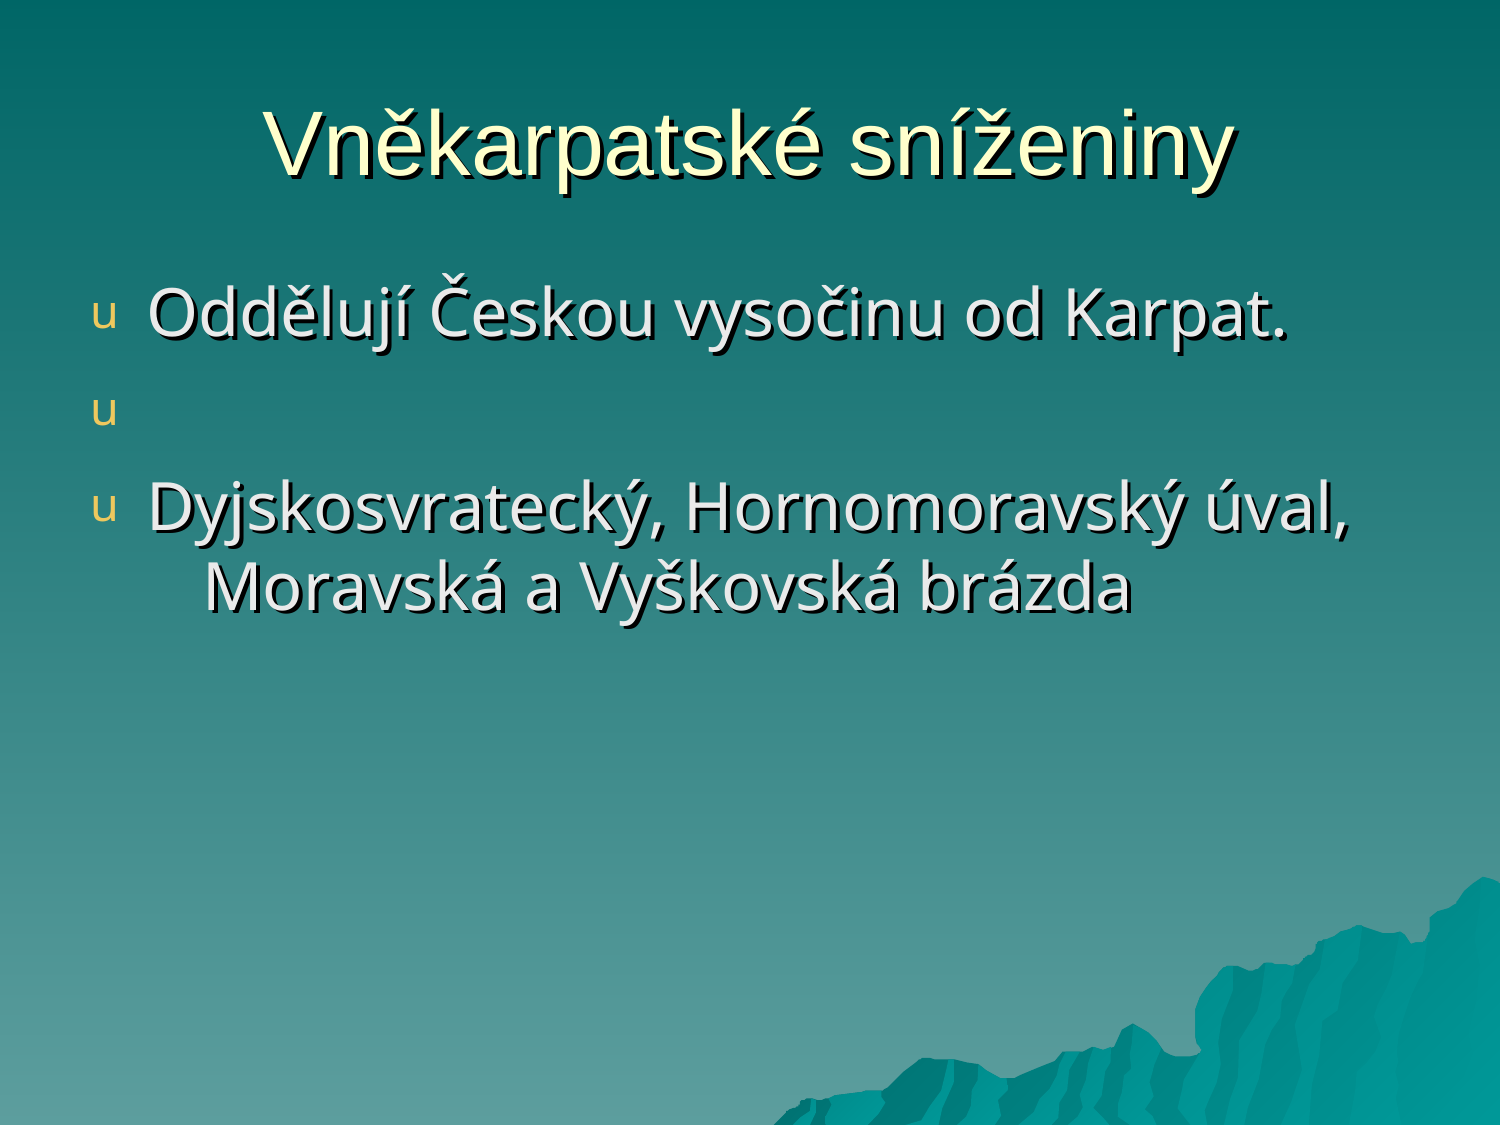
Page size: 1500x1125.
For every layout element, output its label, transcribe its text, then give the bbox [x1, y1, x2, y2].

title Vněkarpatské sníženiny [75, 45, 1426, 233]
list Oddělují Českou vysočinu od Karpat. Dyjskosvratecký, Hornomoravský úval, Moravská a Vyškovská brázda [75, 262, 1426, 1006]
